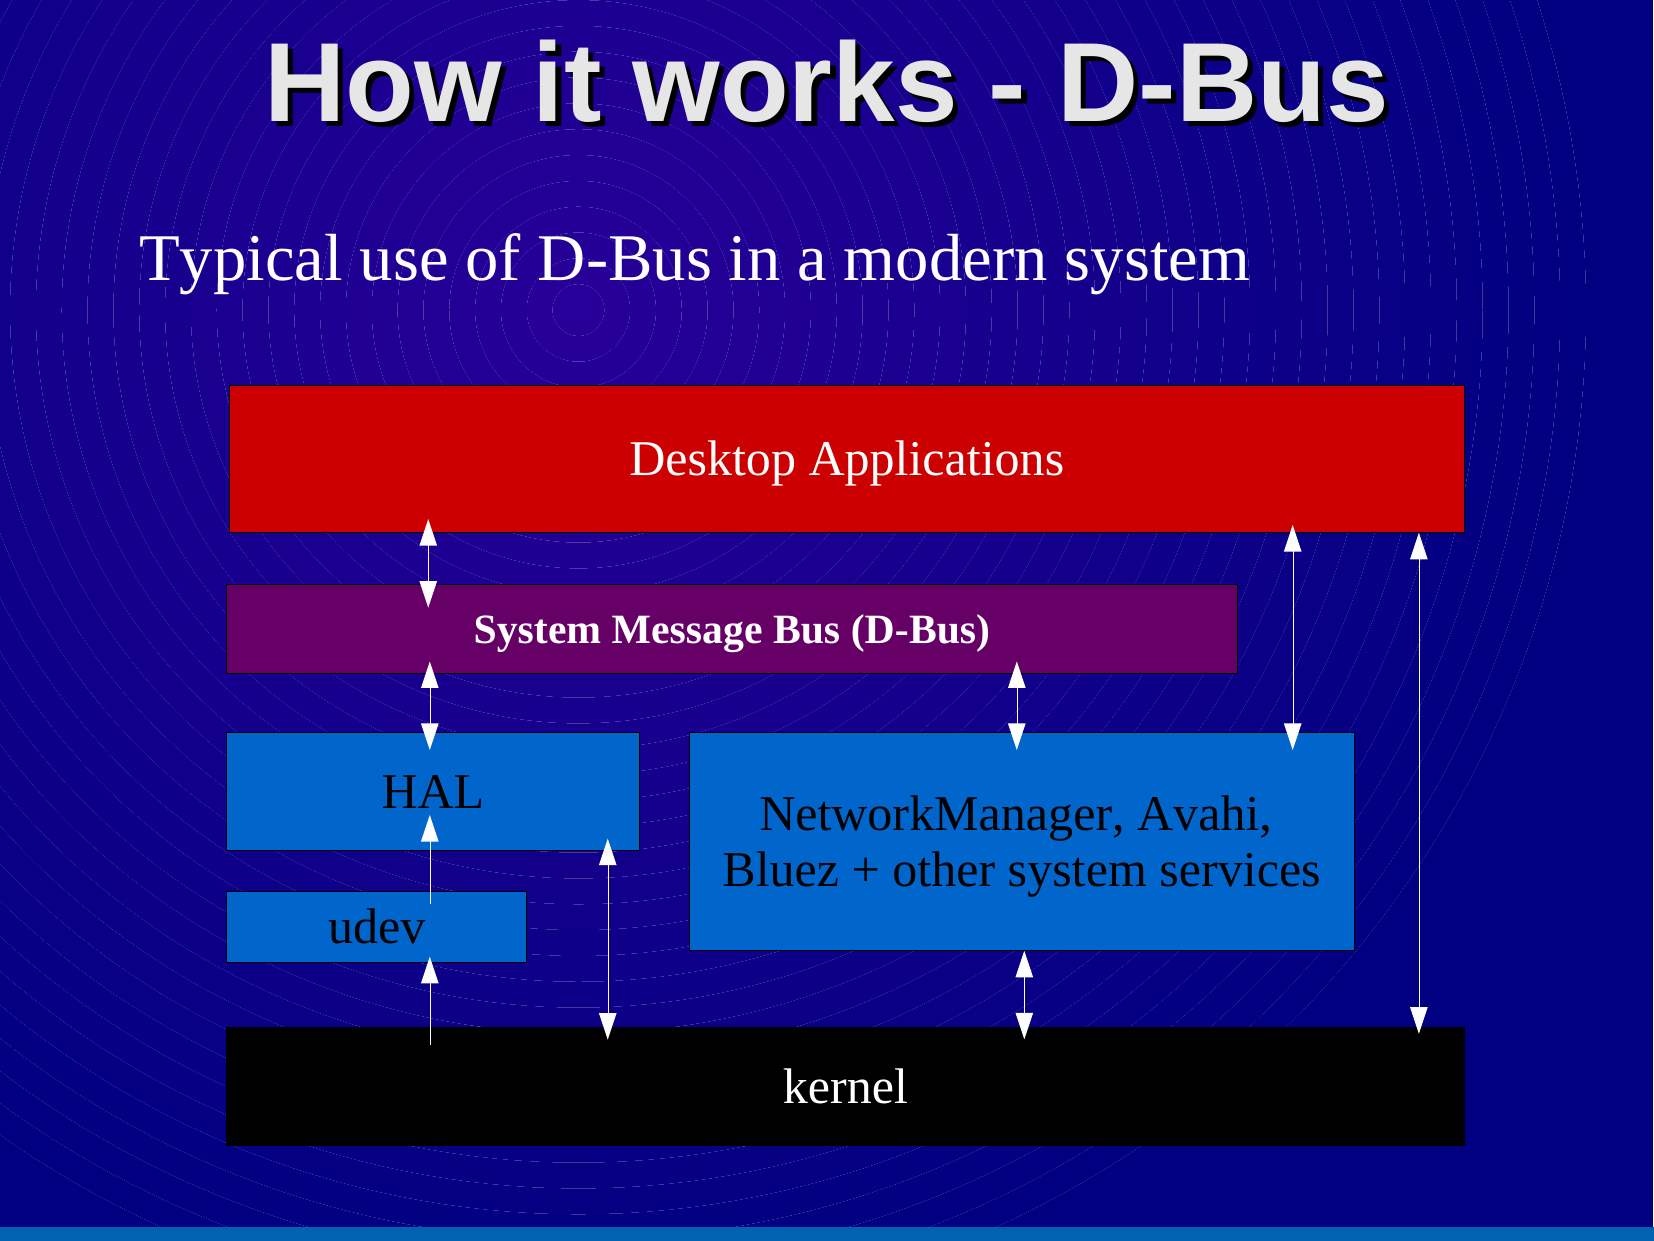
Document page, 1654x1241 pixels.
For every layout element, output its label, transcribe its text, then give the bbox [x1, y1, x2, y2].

text_box Desktop Applications [229, 385, 1465, 533]
text_box NetworkManager, Avahi, Bluez + other system services [689, 732, 1355, 951]
text_box System Message Bus (D-Bus) [226, 584, 1238, 674]
text_box kernel [226, 1027, 1465, 1146]
text_box HAL [226, 732, 640, 851]
text_box udev [226, 891, 527, 963]
list Typical use of D-Bus in a modern system [121, 220, 1533, 338]
title How it works - D-Bus [121, 0, 1533, 187]
